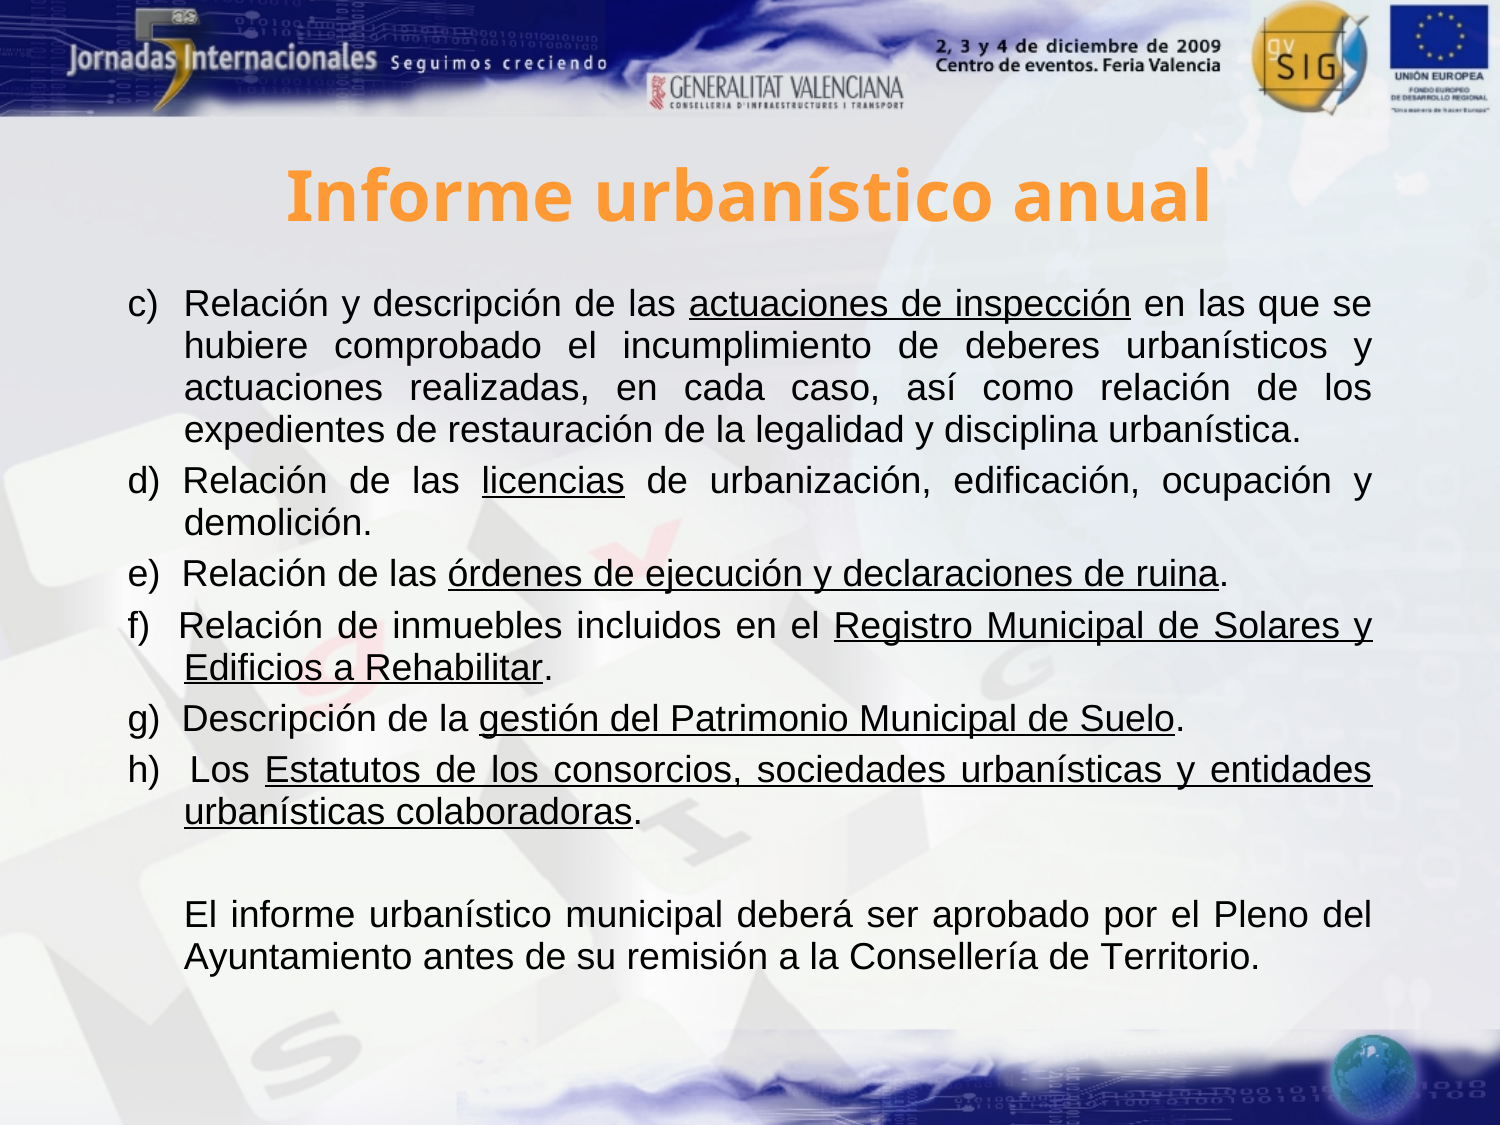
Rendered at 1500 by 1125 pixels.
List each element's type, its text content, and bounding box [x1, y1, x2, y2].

list c) Relación y descripción de las actuaciones de inspección en las que se hubiere comprobado el incumplimiento de deberes urbanísticos y actuaciones realizadas, en cada caso, así como relación de los expedientes de restauración de la legalidad y disciplina urbanística. d) Relación de las licencias de urbanización, edificación, ocupación y demolición. e) Relación de las órdenes de ejecución y declaraciones de ruina. f) Relación de inmuebles incluidos en el Registro Municipal de Solares y Edificios a Rehabilitar. g) Descripción de la gestión del Patrimonio Municipal de Suelo. h) Los Estatutos de los consorcios, sociedades urbanísticas y entidades urbanísticas colaboradoras. El informe urbanístico municipal deberá ser aprobado por el Pleno del Ayuntamiento antes de su remisión a la Consellería de Territorio. [112, 274, 1388, 1076]
picture [0, 258, 1500, 1125]
text_box Informe urbanístico anual [0, 127, 1500, 258]
picture [0, 0, 1500, 127]
